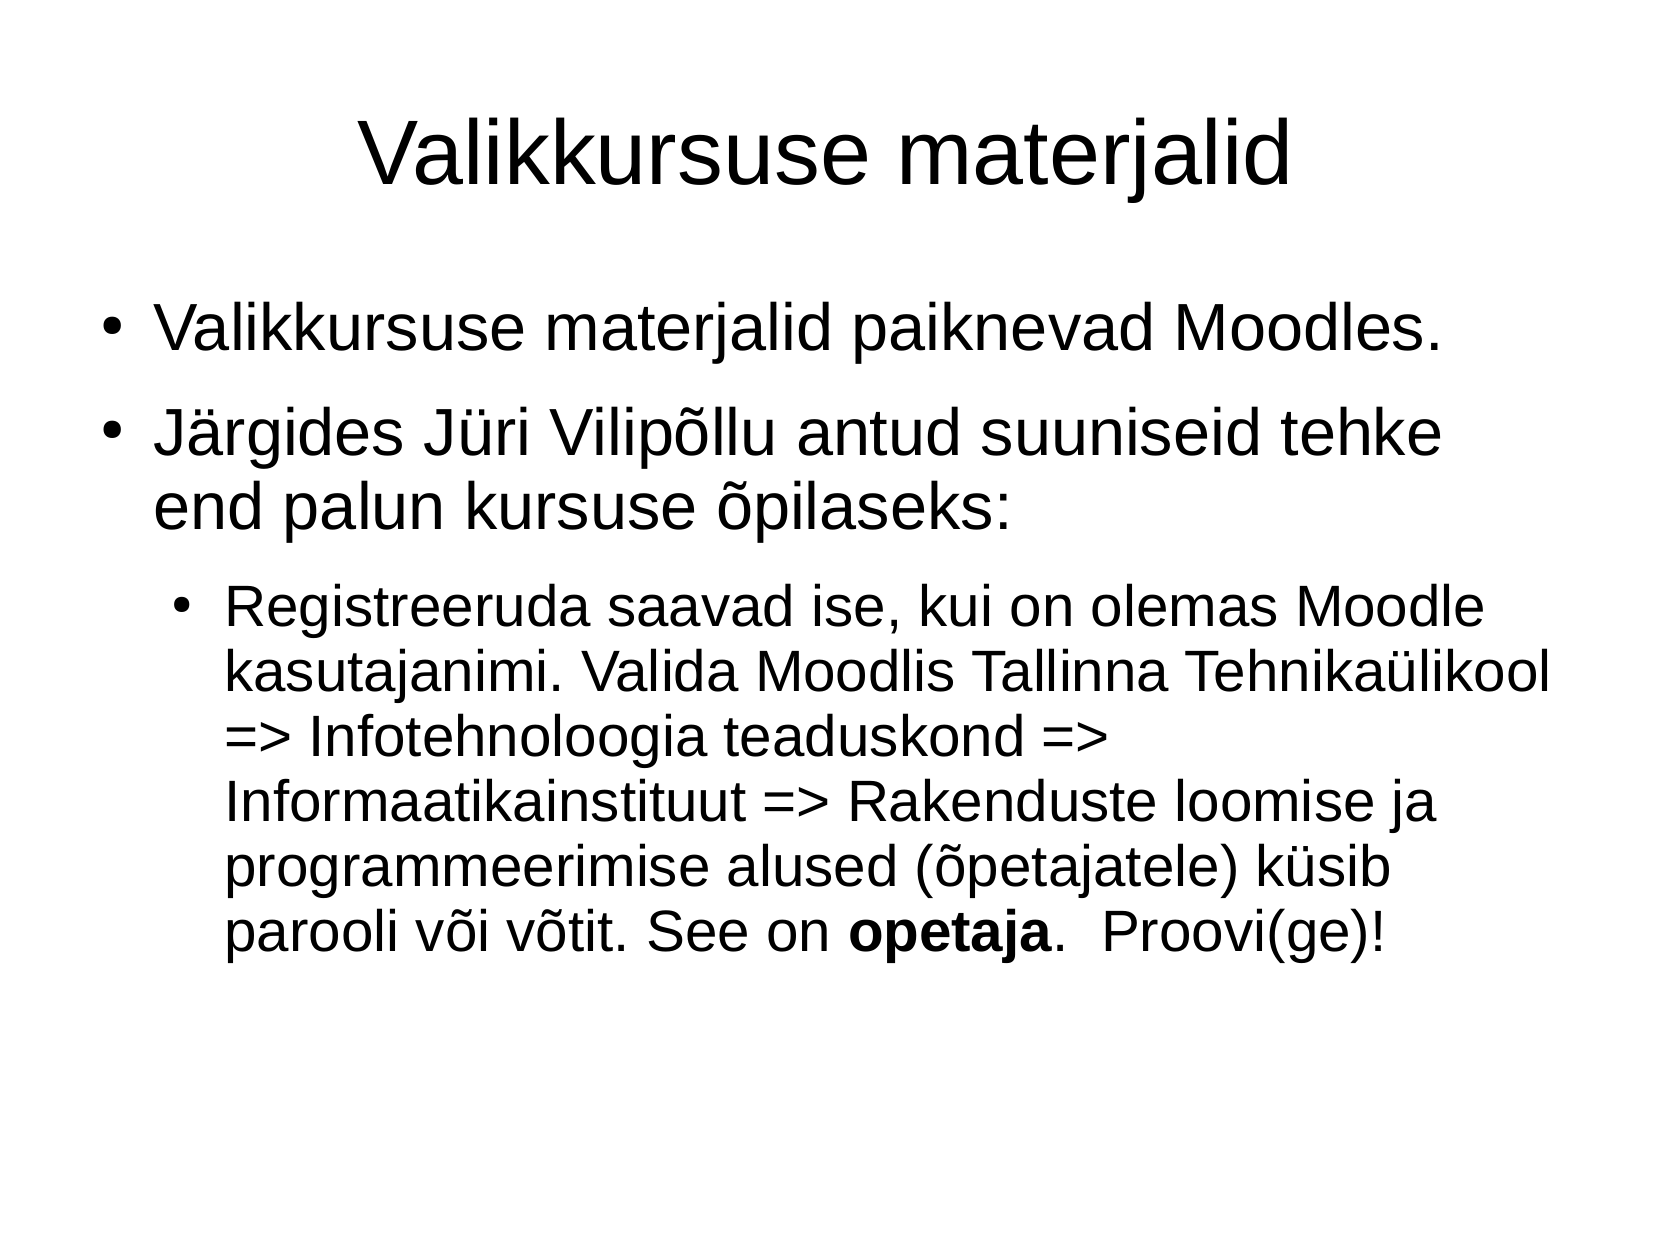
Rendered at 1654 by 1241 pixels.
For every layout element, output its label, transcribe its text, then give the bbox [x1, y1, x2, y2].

title Valikkursuse materjalid [82, 56, 1571, 250]
list Valikkursuse materjalid paiknevad Moodles. Järgides Jüri Vilipõllu antud suuniseid tehke end palun kursuse õpilaseks: Registreeruda saavad ise, kui on olemas Moodle kasutajanimi. Valida Moodlis Tallinna Tehnikaülikool => Infotehnoloogia teaduskond => Informaatikainstituut => Rakenduste loomise ja programmeerimise alused (õpetajatele) küsib parooli või võtit. See on opetaja. Proovi(ge)! [82, 290, 1571, 1094]
